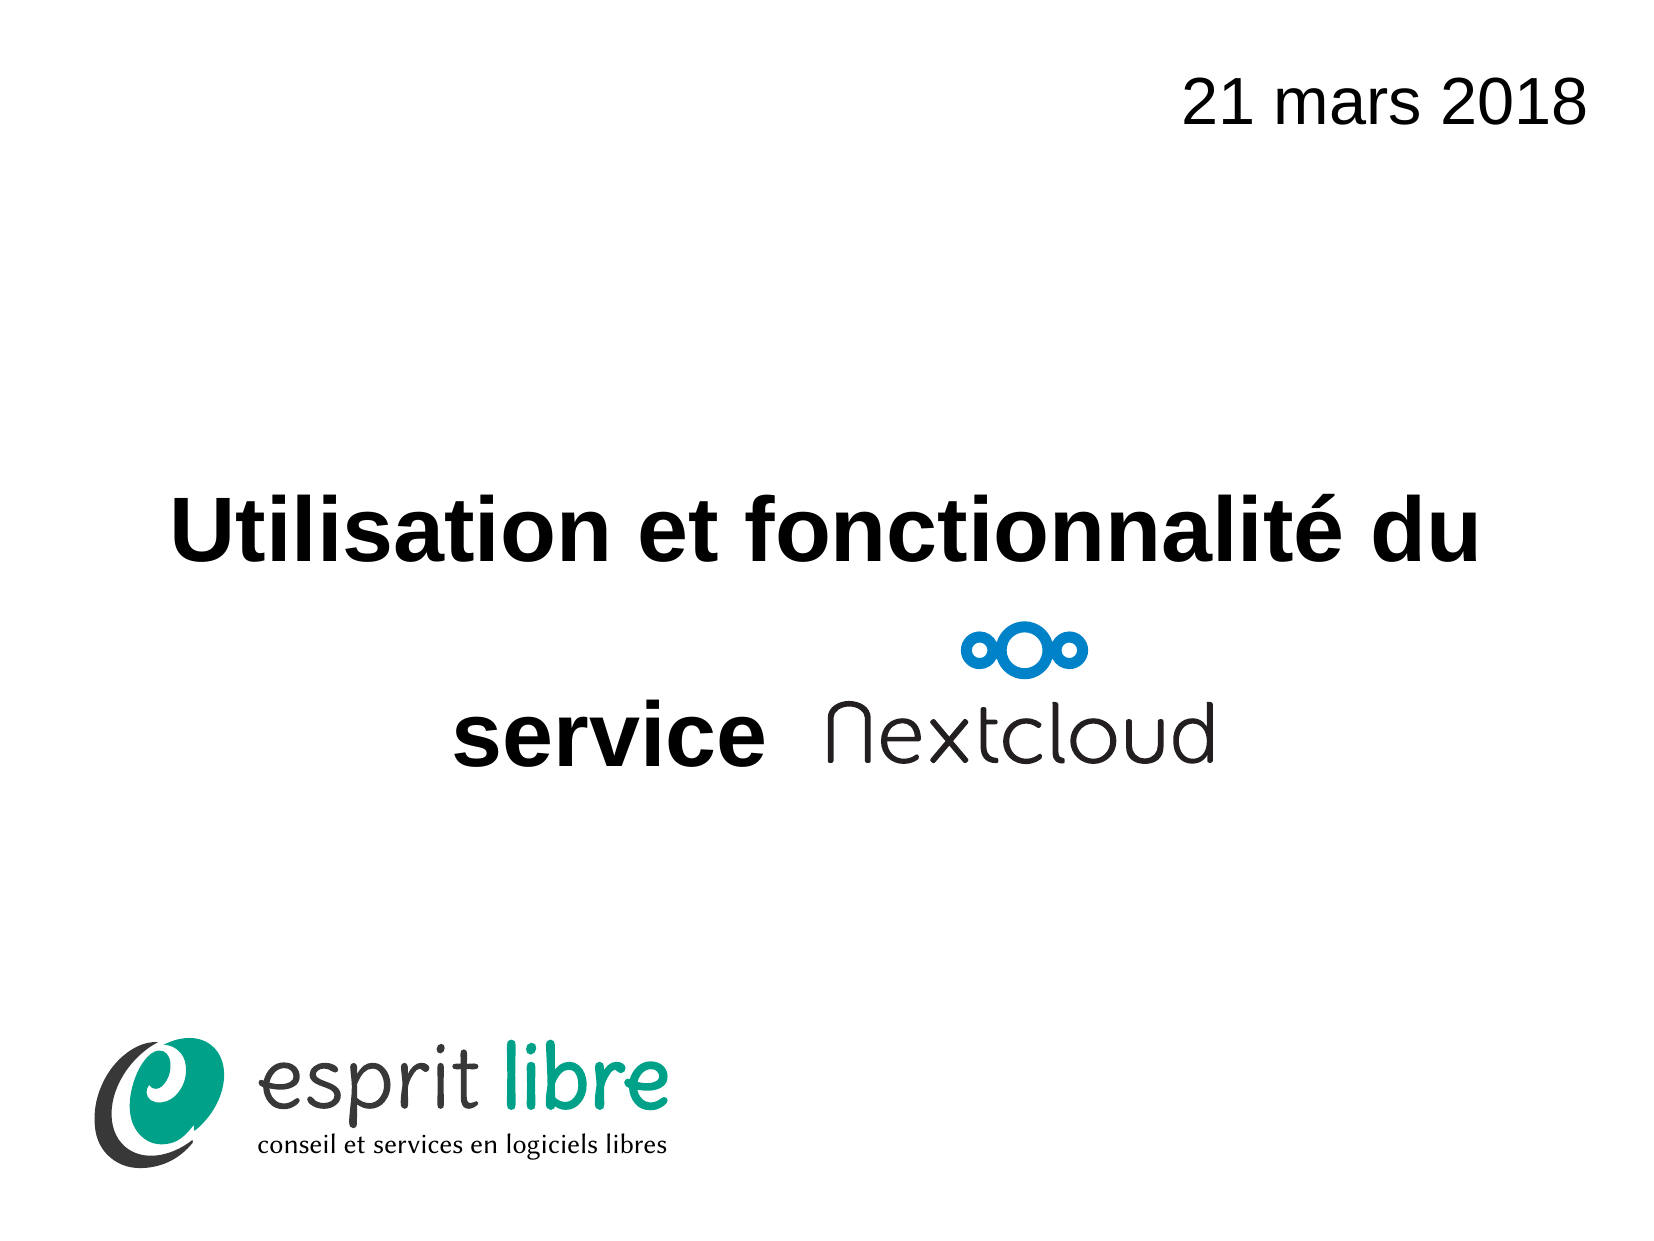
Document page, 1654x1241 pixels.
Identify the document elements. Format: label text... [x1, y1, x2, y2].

picture [826, 620, 1215, 766]
picture [73, 1035, 686, 1171]
title 21 mars 2018 [1181, 49, 1589, 154]
text_box Utilisation et fonctionnalité du service [82, 225, 1571, 945]
